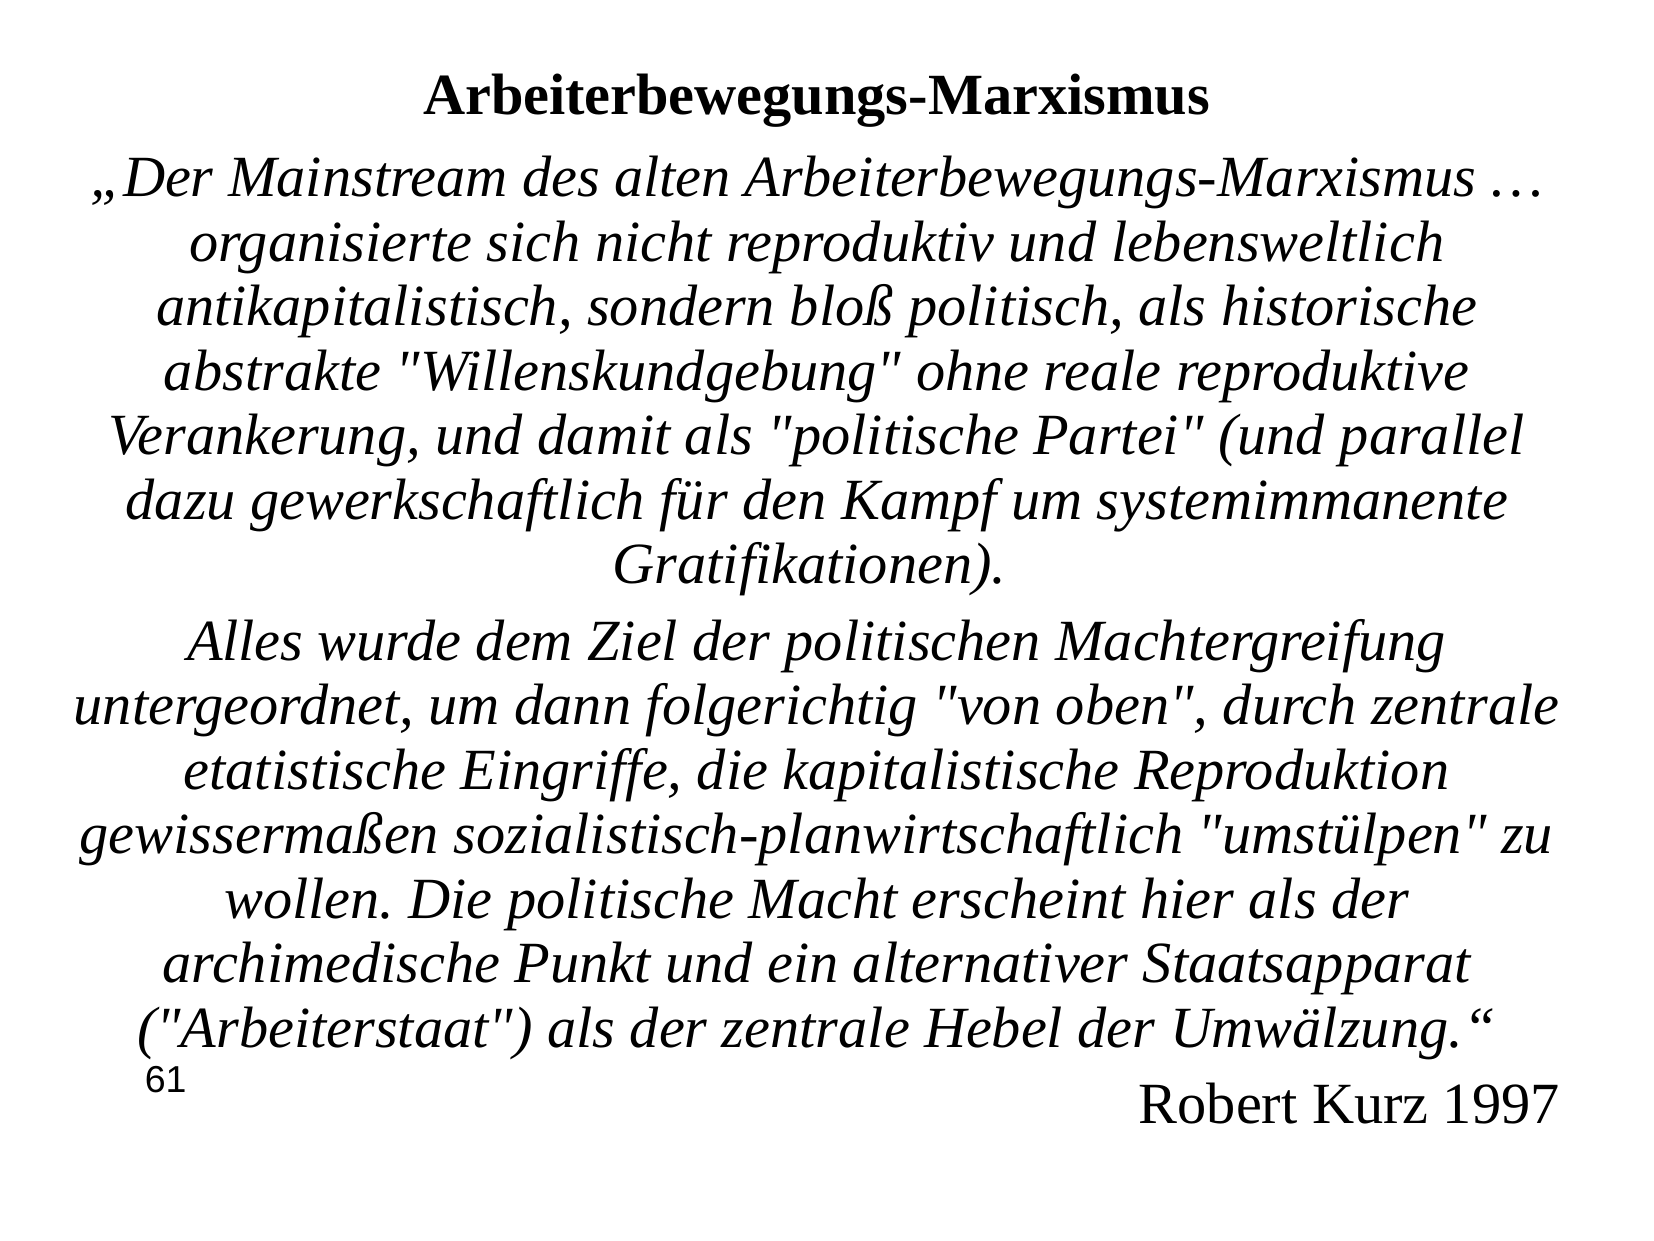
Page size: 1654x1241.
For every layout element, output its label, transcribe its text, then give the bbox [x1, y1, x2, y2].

text_box <Nummer> [130, 1051, 348, 1122]
text_box Arbeiterbewegungs-Marxismus „Der Mainstream des alten Arbeiterbewegungs-Marxismus … organisierte sich nicht reproduktiv und lebensweltlich antikapitalistisch, sondern bloß politisch, als historische abstrakte "Willenskundgebung" ohne reale reproduktive Verankerung, und damit als "politische Partei" (und parallel dazu gewerkschaftlich für den Kampf um systemimmanente Gratifikationen). Alles wurde dem Ziel der politischen Machtergreifung untergeordnet, um dann folgerichtig "von oben", durch zentrale etatistische Eingriffe, die kapitalistische Reproduktion gewissermaßen sozialistisch-planwirtschaftlich "umstülpen" zu wollen. Die politische Macht erscheint hier als der archimedische Punkt und ein alternativer Staatsapparat ("Arbeiterstaat") als der zentrale Hebel der Umwälzung.“ Robert Kurz 1997 [59, 54, 1595, 1144]
